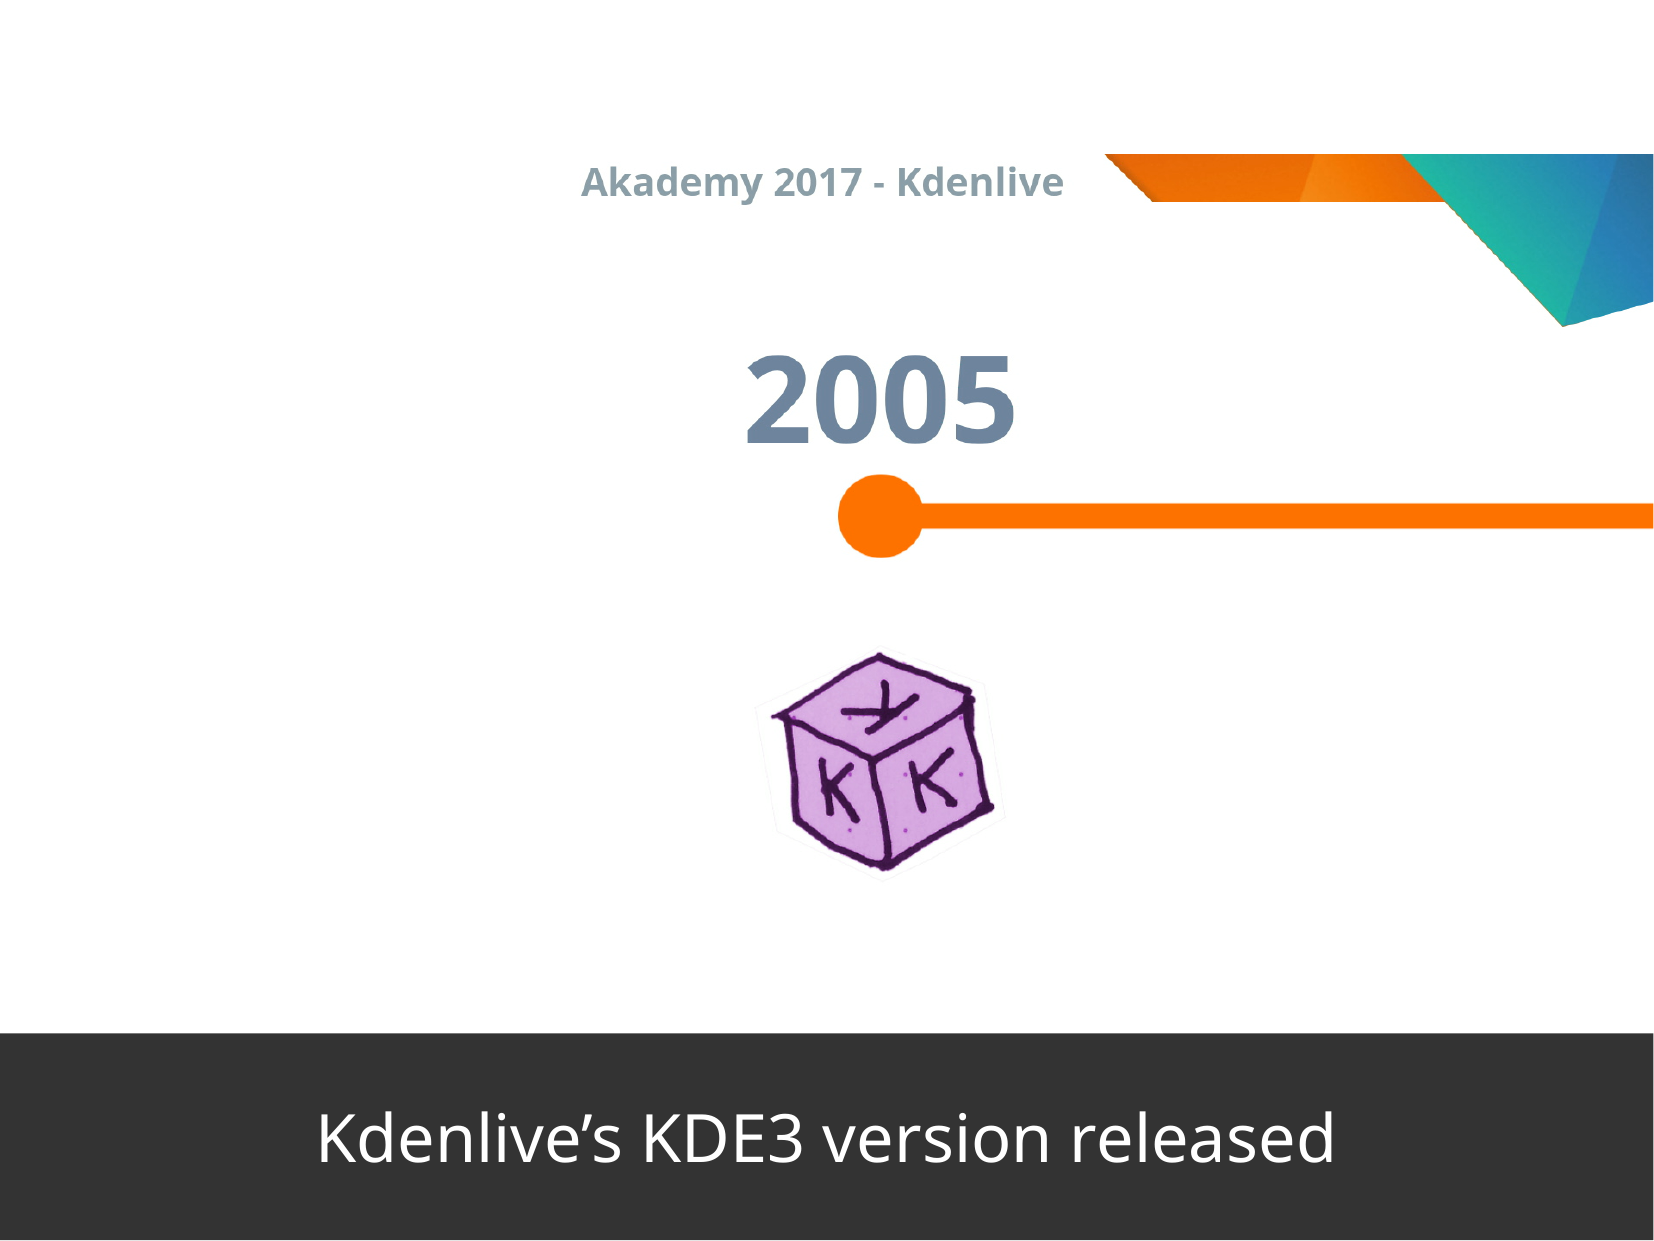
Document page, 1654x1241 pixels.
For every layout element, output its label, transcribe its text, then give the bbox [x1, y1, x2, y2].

picture [0, 154, 1654, 1033]
title Kdenlive’s KDE3 version released [0, 1033, 1654, 1241]
